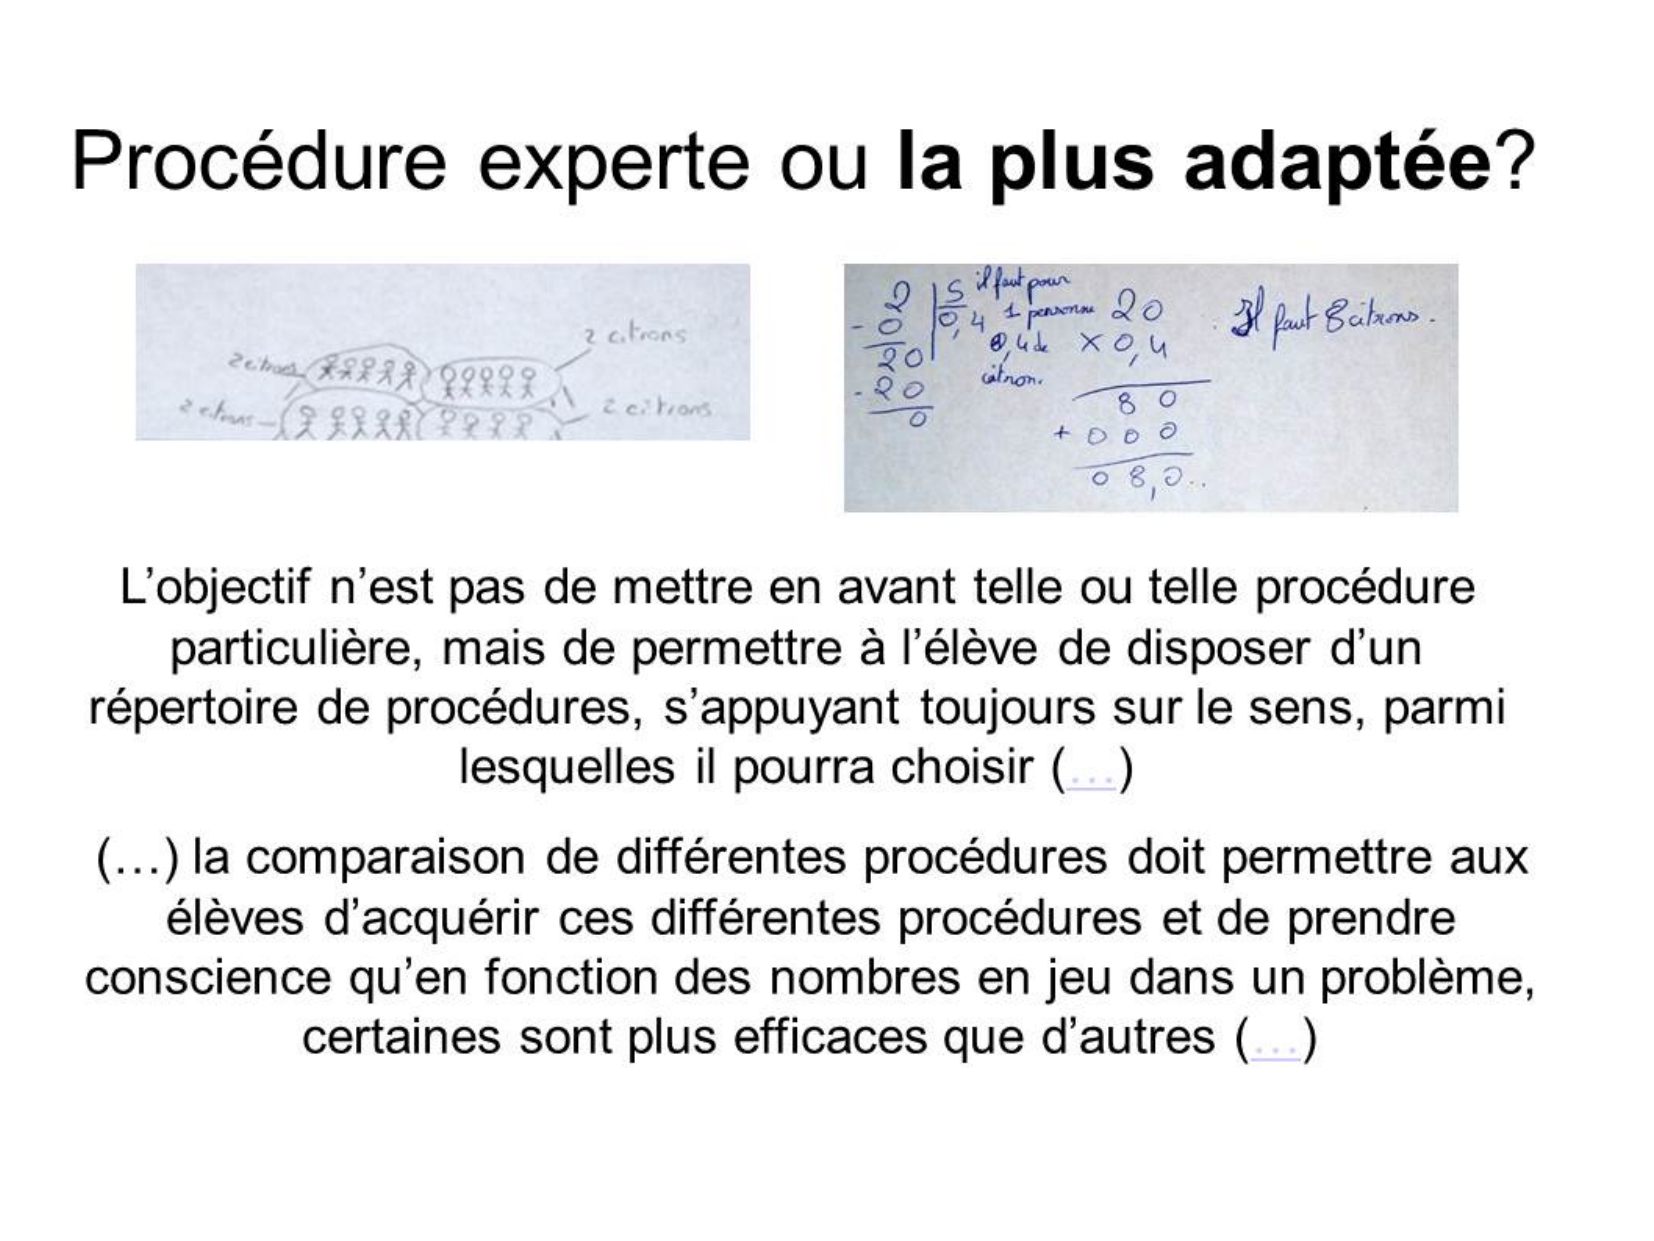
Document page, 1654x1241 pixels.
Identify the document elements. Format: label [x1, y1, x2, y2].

picture [47, 67, 1548, 1193]
